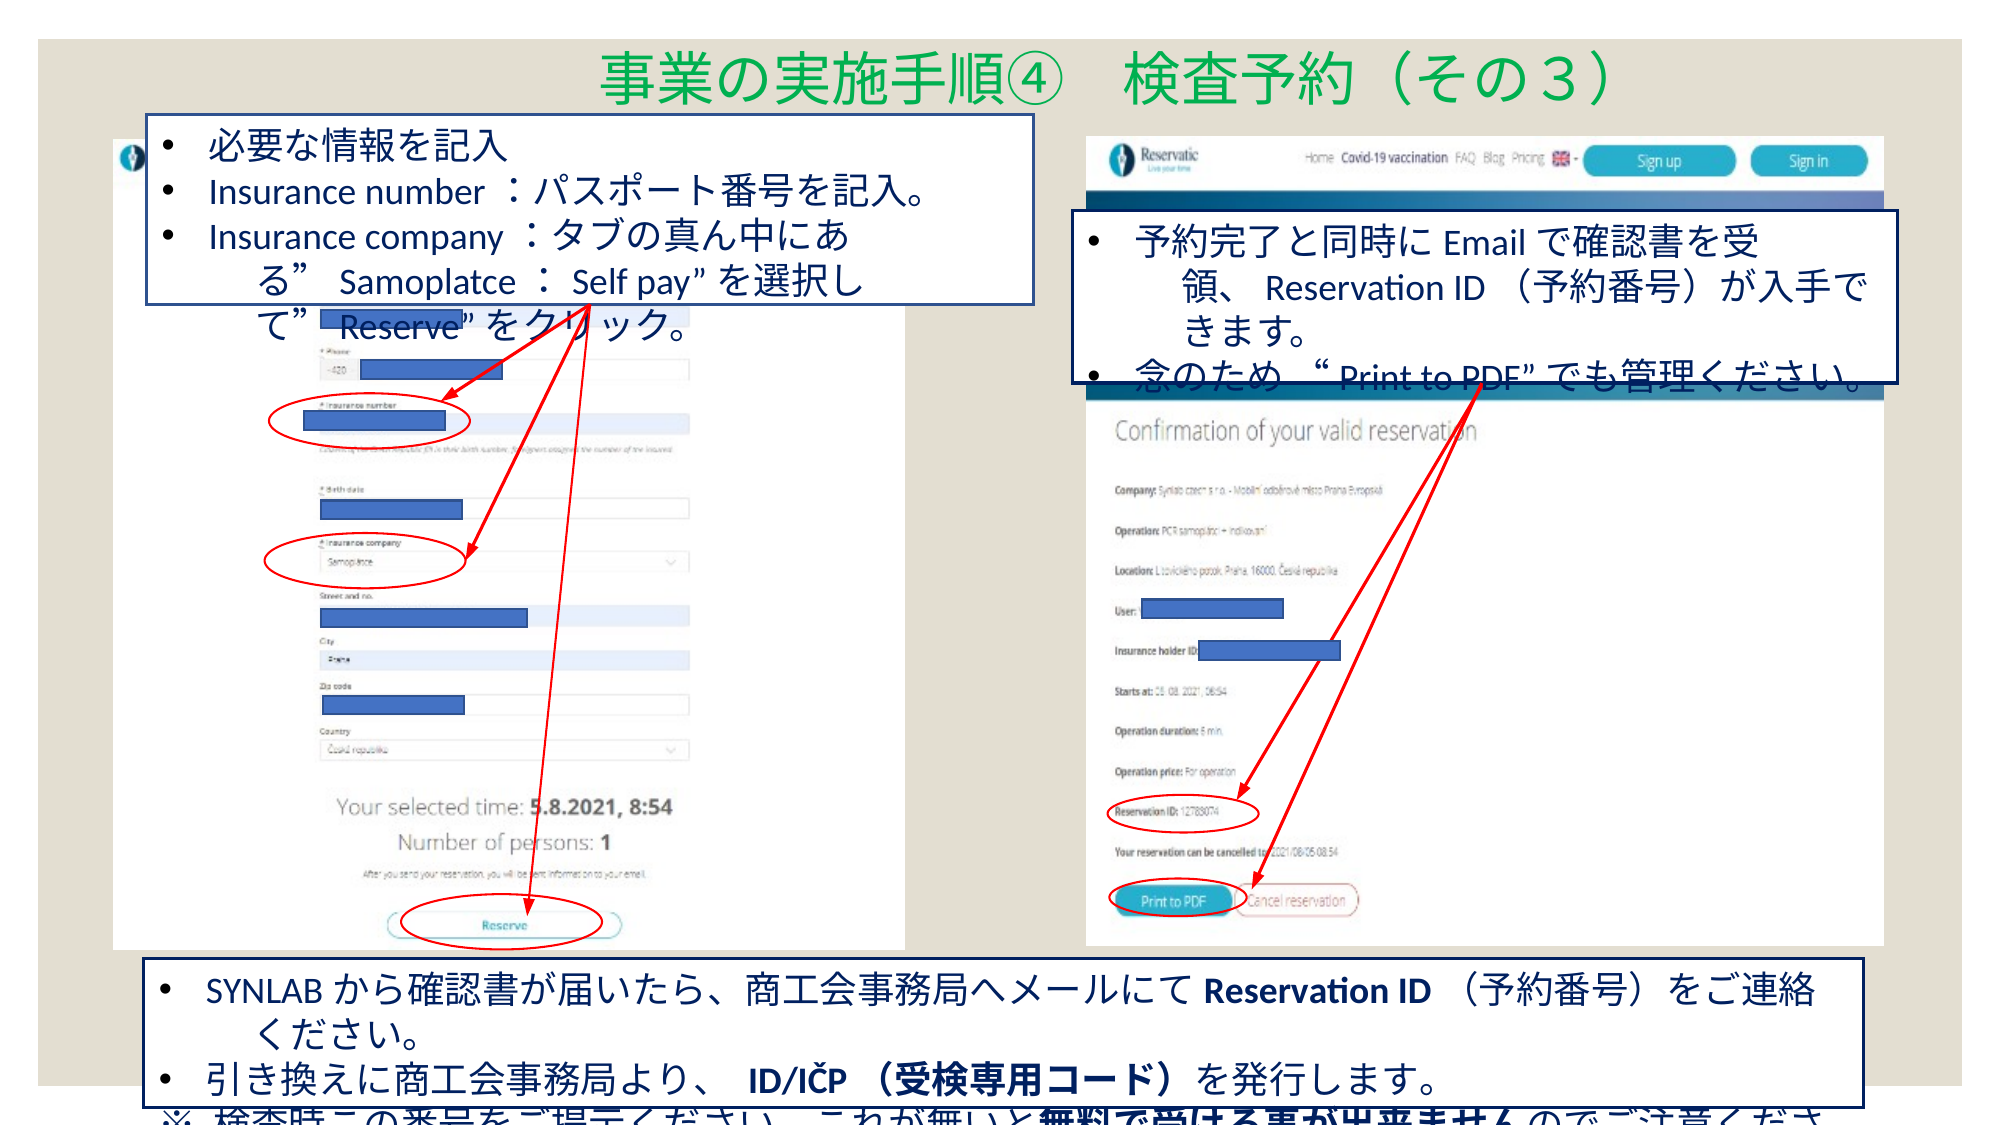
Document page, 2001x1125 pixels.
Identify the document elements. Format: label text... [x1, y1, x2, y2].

picture [1109, 796, 1257, 831]
picture [1086, 383, 1884, 946]
text_box [304, 411, 445, 430]
picture [403, 896, 600, 948]
picture [1364, 383, 1374, 388]
text_box [345, 318, 353, 327]
picture [1848, 383, 1856, 390]
picture [1345, 383, 1360, 387]
text_box 予約完了と同時にEmailで確認書を受領、Reservation ID（予約番号）が入手できます。 念のため “Print to PDF”でも管理ください。 [1072, 211, 1898, 383]
picture [1086, 136, 1884, 211]
text_box SYNLABから確認書が届いたら、商工会事務局へメールにてReservation ID（予約番号）をご連絡ください。 引き換えに商工会事務局より、 ID/IČP（受検専用コード）を発行します。 ※ 検査時この番号をご提示ください。これが無いと無料で受ける事が出来ませんのでご注意ください。 [144, 959, 1863, 1107]
text_box [321, 310, 462, 328]
picture [531, 305, 905, 950]
picture [271, 395, 468, 447]
text_box [446, 323, 455, 328]
text_box [480, 365, 502, 379]
text_box [363, 323, 372, 328]
text_box [321, 609, 527, 627]
text_box [1142, 600, 1283, 618]
picture [1486, 383, 1497, 387]
picture [578, 321, 585, 336]
text_box 事業の実施手順④ 検査予約（その３） [297, 41, 1948, 121]
text_box 必要な情報を記入 Insurance number：パスポート番号を記入。 Insurance company：タブの真ん中にある”Samoplatce：Self pay”を選択して”Reserve”をクリック。 [147, 114, 1034, 305]
picture [266, 535, 464, 587]
text_box [397, 323, 406, 328]
text_box [321, 500, 462, 519]
text_box [323, 696, 464, 714]
picture [1597, 383, 1612, 389]
text_box [1199, 641, 1340, 660]
picture [113, 139, 585, 950]
text_box [361, 360, 499, 379]
picture [1631, 386, 1649, 390]
picture [1438, 383, 1448, 388]
